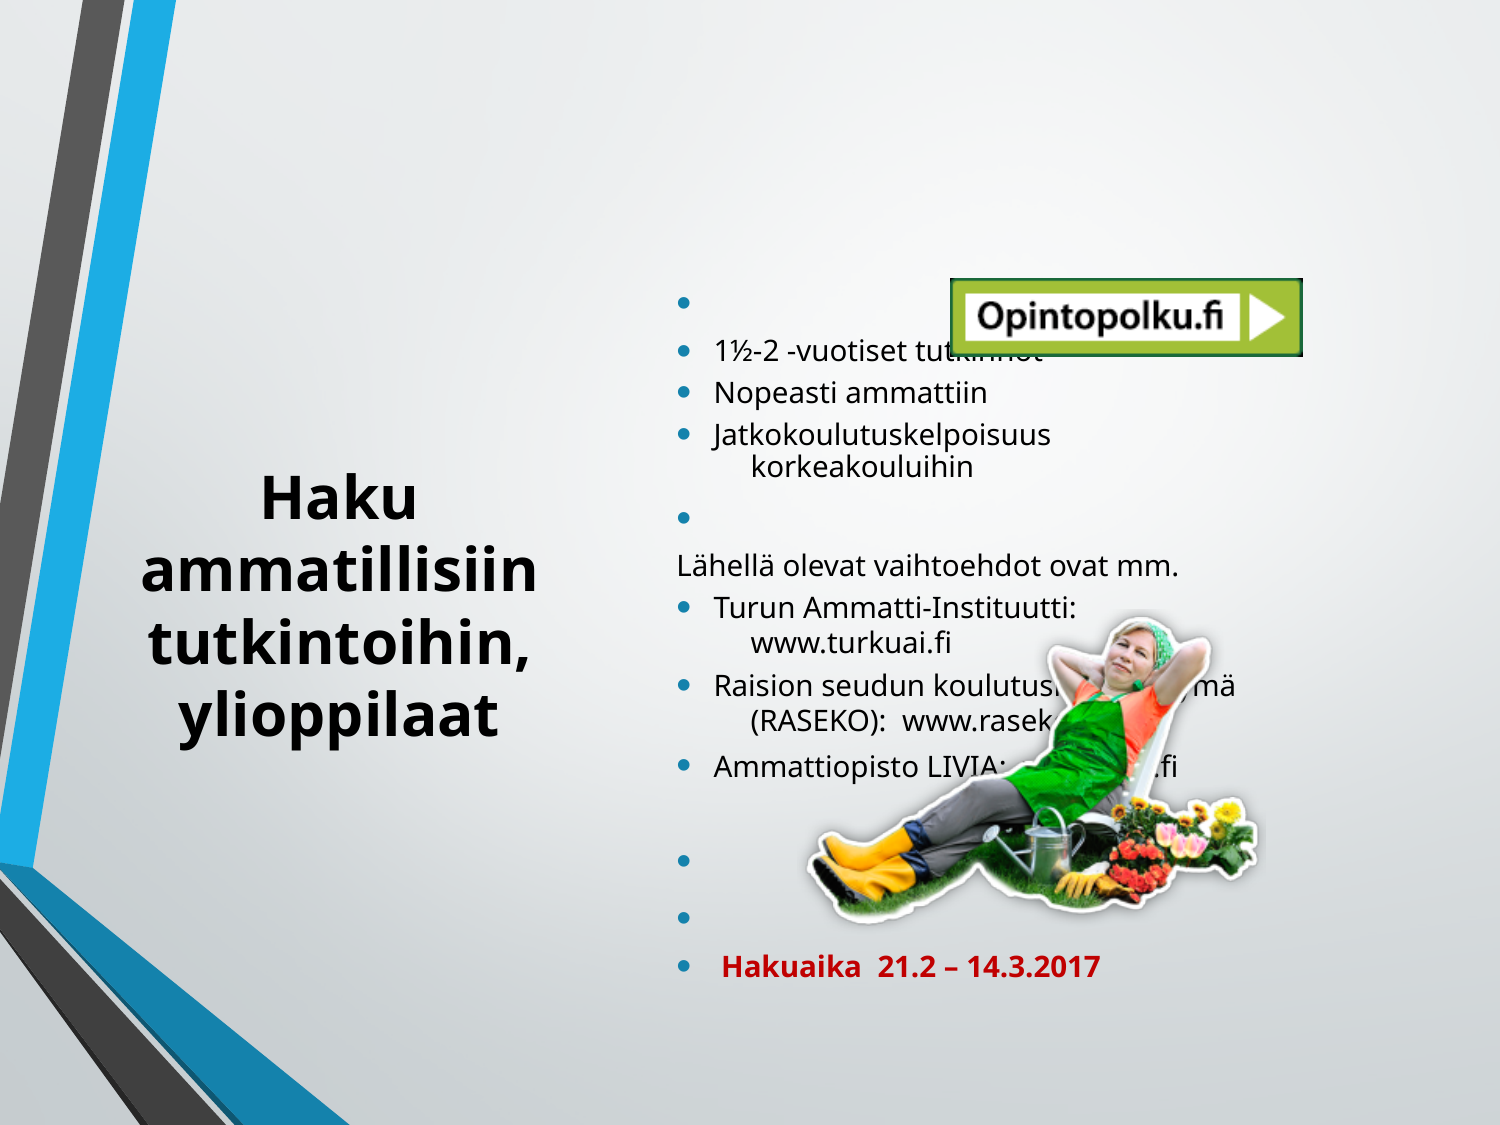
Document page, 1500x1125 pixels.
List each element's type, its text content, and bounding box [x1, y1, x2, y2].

title Haku ammatillisiin tutkintoihin, ylioppilaat [92, 42, 1319, 231]
picture [797, 609, 1266, 938]
list 1½-2 -vuotiset tutkinnot Nopeasti ammattiin Jatkokoulutuskelpoisuus korkeakouluihin Lähellä olevat vaihtoehdot ovat mm. Turun Ammatti-Instituutti: www.turkuai.fi Raision seudun koulutuskuntayhtymä (RASEKO): www.raseko.fi Ammattiopisto LIVIA: www.livia.fi Hakuaika 21.2 – 14.3.2017 [100, 184, 1255, 1000]
picture [950, 278, 1303, 358]
